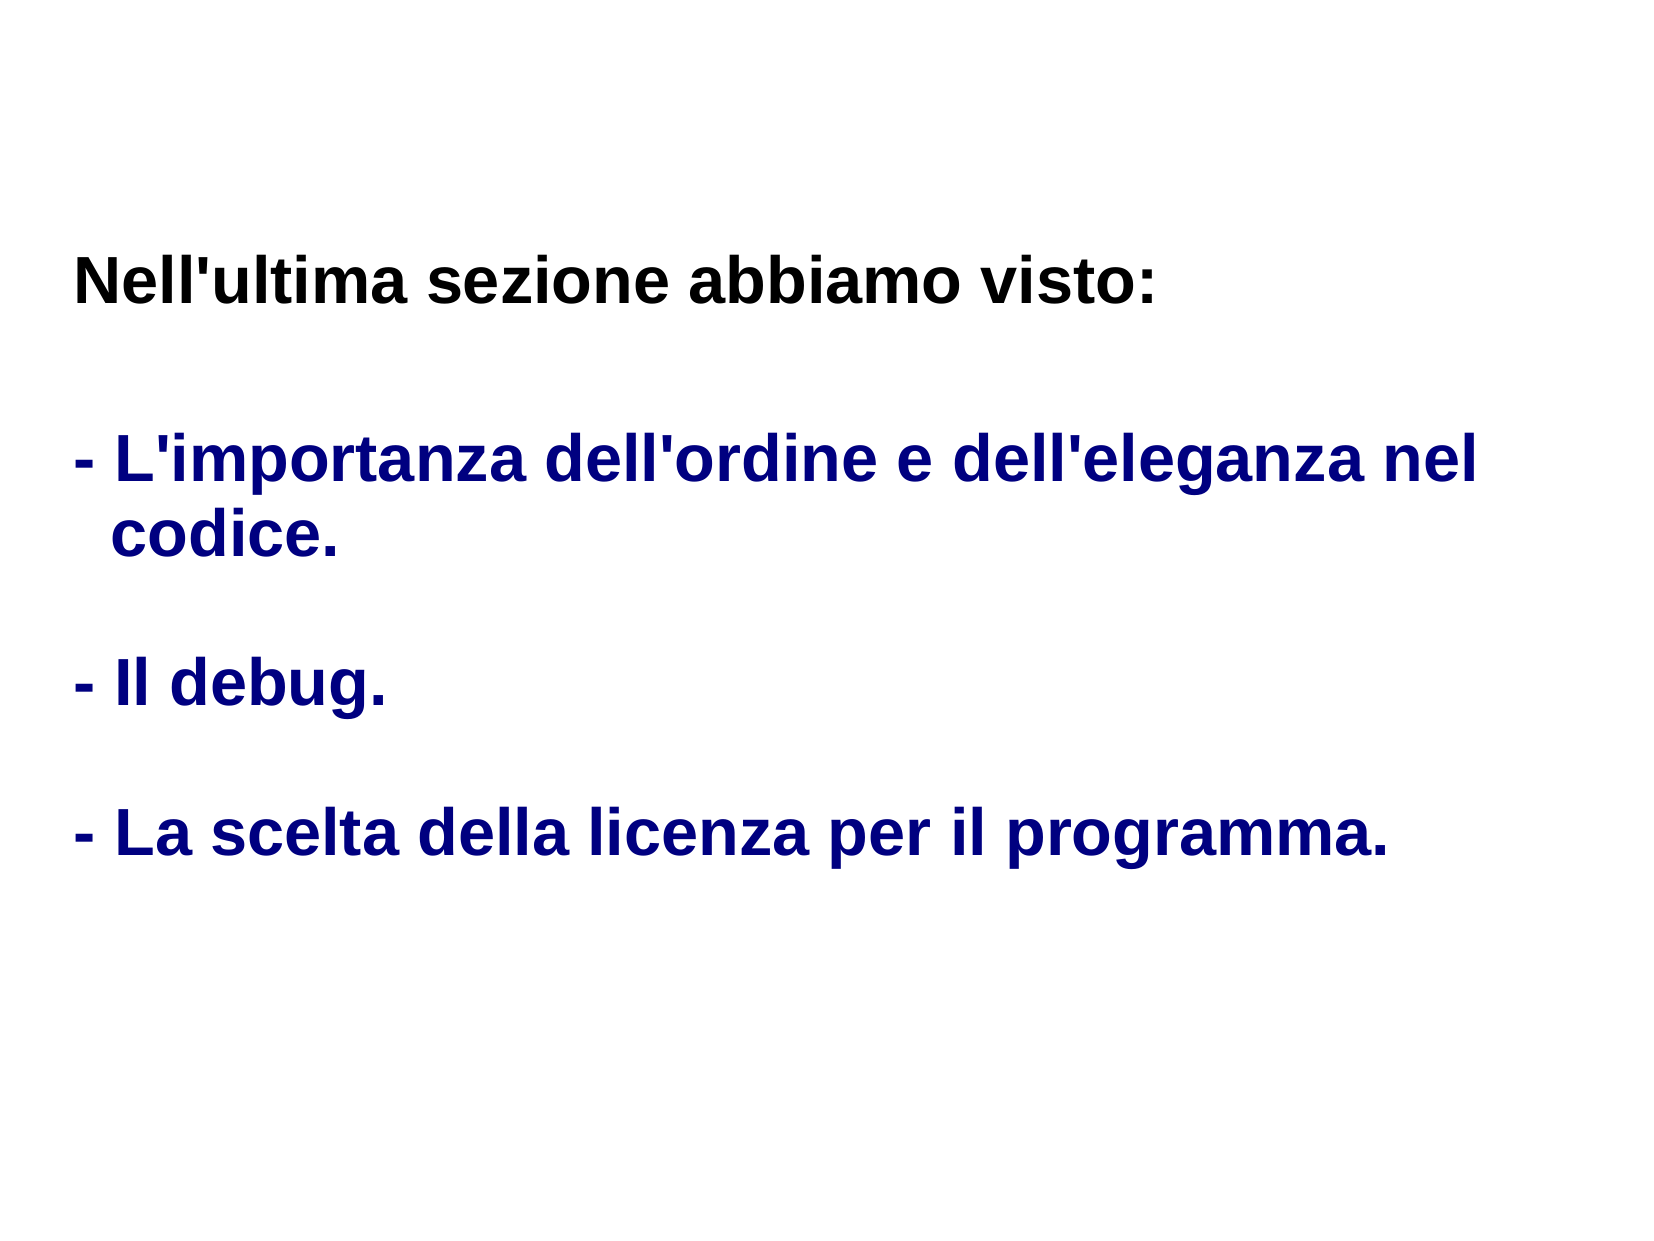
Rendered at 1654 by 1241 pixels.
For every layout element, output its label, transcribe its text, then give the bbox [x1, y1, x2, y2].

text_box Nell'ultima sezione abbiamo visto: [59, 235, 1654, 325]
text_box - L'importanza dell'ordine e dell'eleganza nel codice. - Il debug. - La scelta della licenza per il programma. [59, 413, 1625, 877]
